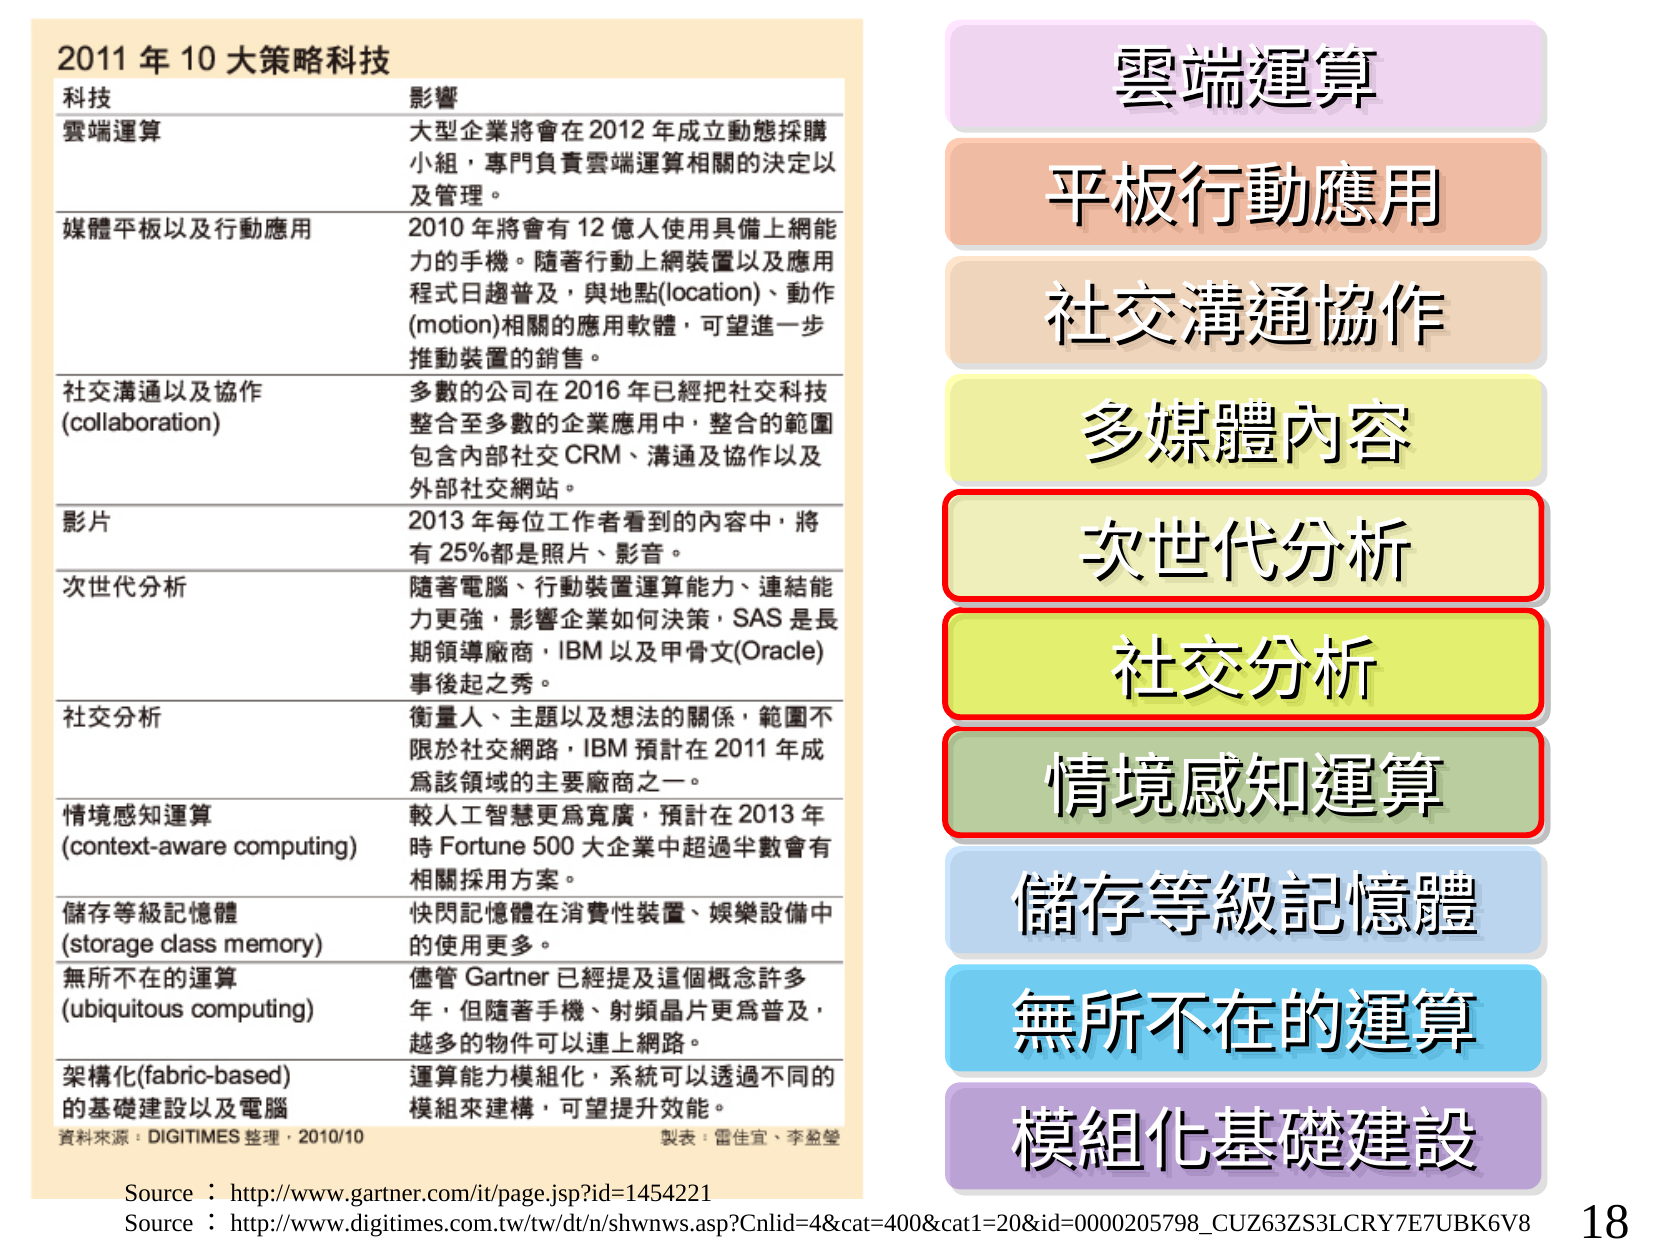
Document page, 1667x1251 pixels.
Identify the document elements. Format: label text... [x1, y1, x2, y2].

text_box 情境感知運算 [945, 728, 1542, 836]
text_box 社交分析 [945, 610, 1542, 718]
text_box 多媒體內容 [945, 373, 1542, 482]
text_box 模組化基礎建設 [945, 1082, 1542, 1190]
text_box 無所不在的運算 [945, 964, 1542, 1072]
text_box 平板行動應用 [945, 137, 1542, 245]
text_box 社交溝通協作 [945, 256, 1542, 364]
text_box 次世代分析 [945, 491, 1542, 599]
text_box Source：http://www.gartner.com/it/page.jsp?id=1454221 Source：http://www.digitimes.com.tw/tw/dt/n/shwnws.asp?Cnlid=4&cat=400&cat1=20&id=0000205798_CUZ63ZS3LCRY7E7UBK6V8 [109, 1169, 1548, 1245]
picture [29, 17, 865, 1199]
text_box 雲端運算 [945, 19, 1542, 127]
text_box 儲存等級記憶體 [945, 846, 1542, 954]
